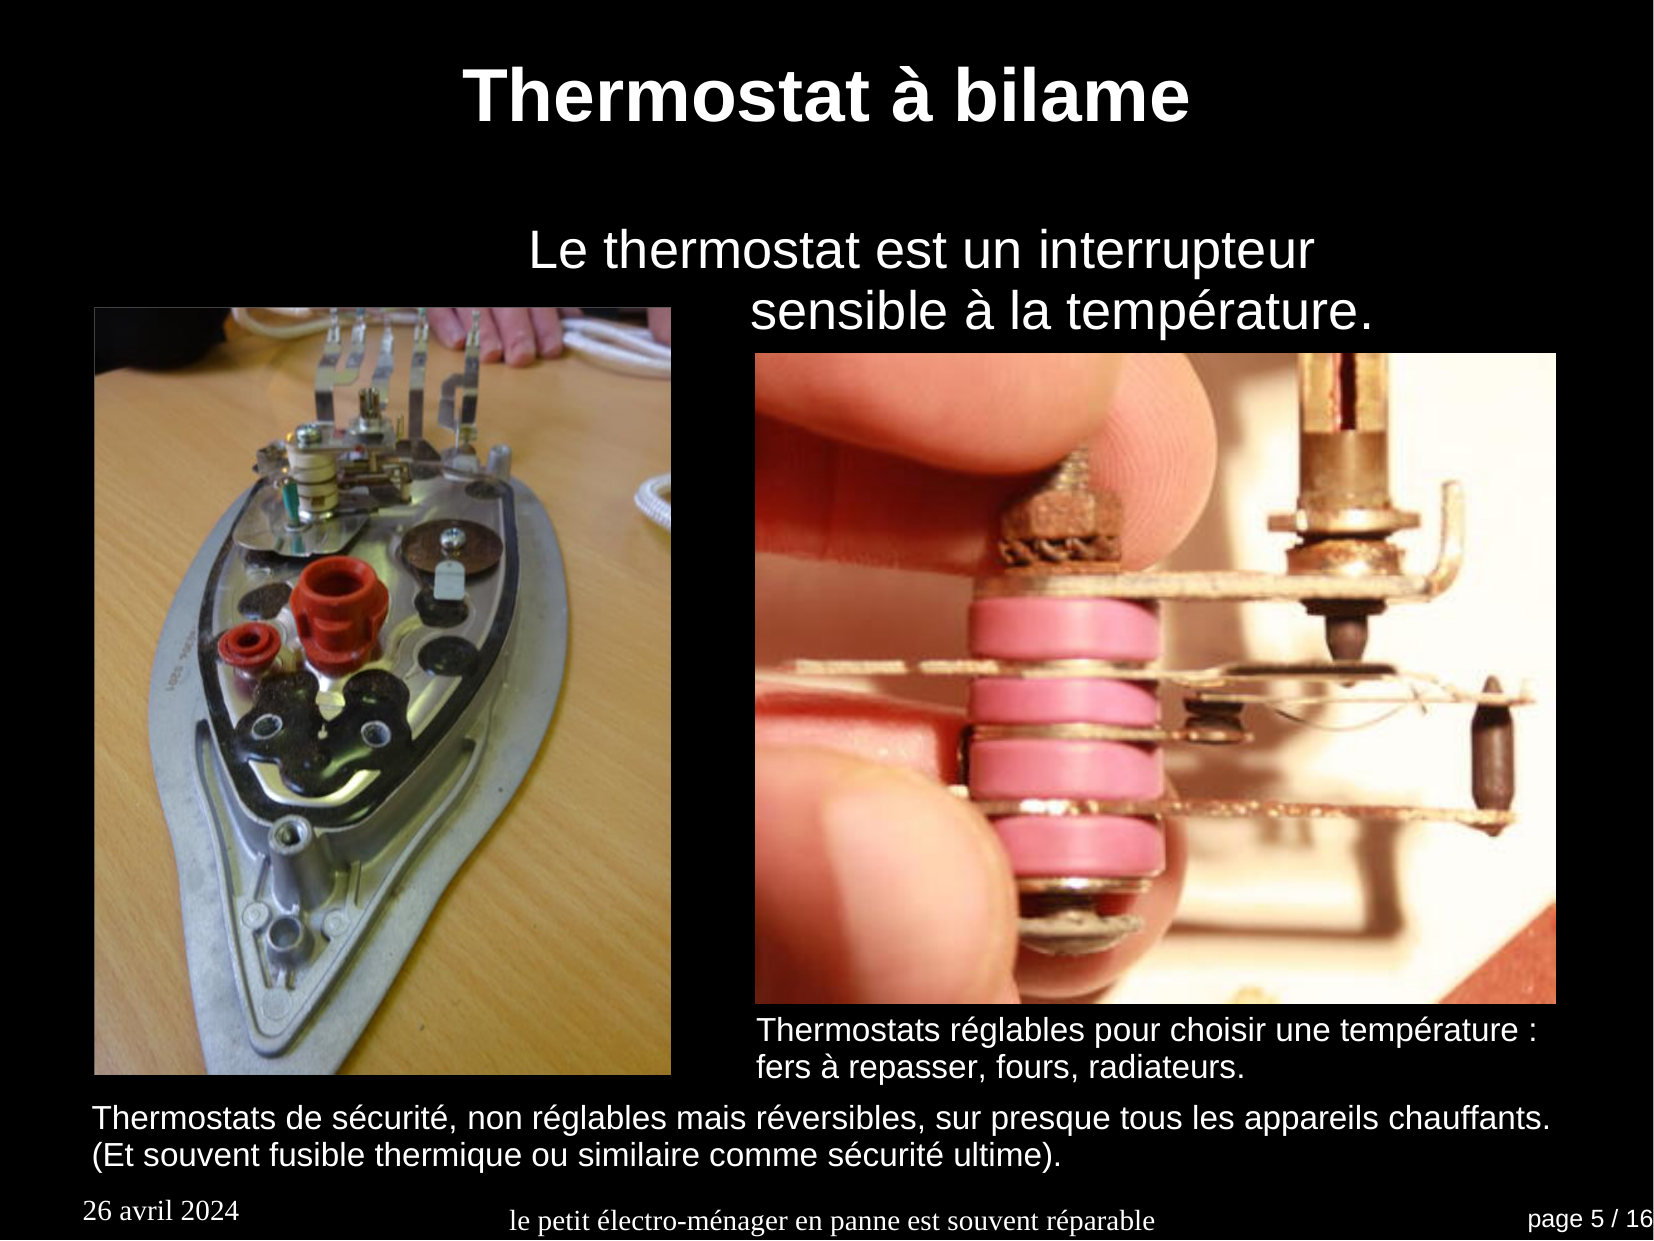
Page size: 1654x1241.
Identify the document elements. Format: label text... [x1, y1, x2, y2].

text_box Thermostats réglables pour choisir une température : fers à repasser, fours, radiateurs. Thermostats de sécurité, non réglables mais réversibles, sur presque tous les appareils chauffants. (Et souvent fusible thermique ou similaire comme sécurité ultime). [76, 1003, 1568, 1181]
picture [94, 307, 671, 1003]
text_box Le thermostat est un interrupteur sensible à la température. [513, 212, 1390, 361]
picture [755, 353, 1556, 1003]
title Thermostat à bilame [17, 6, 1636, 185]
